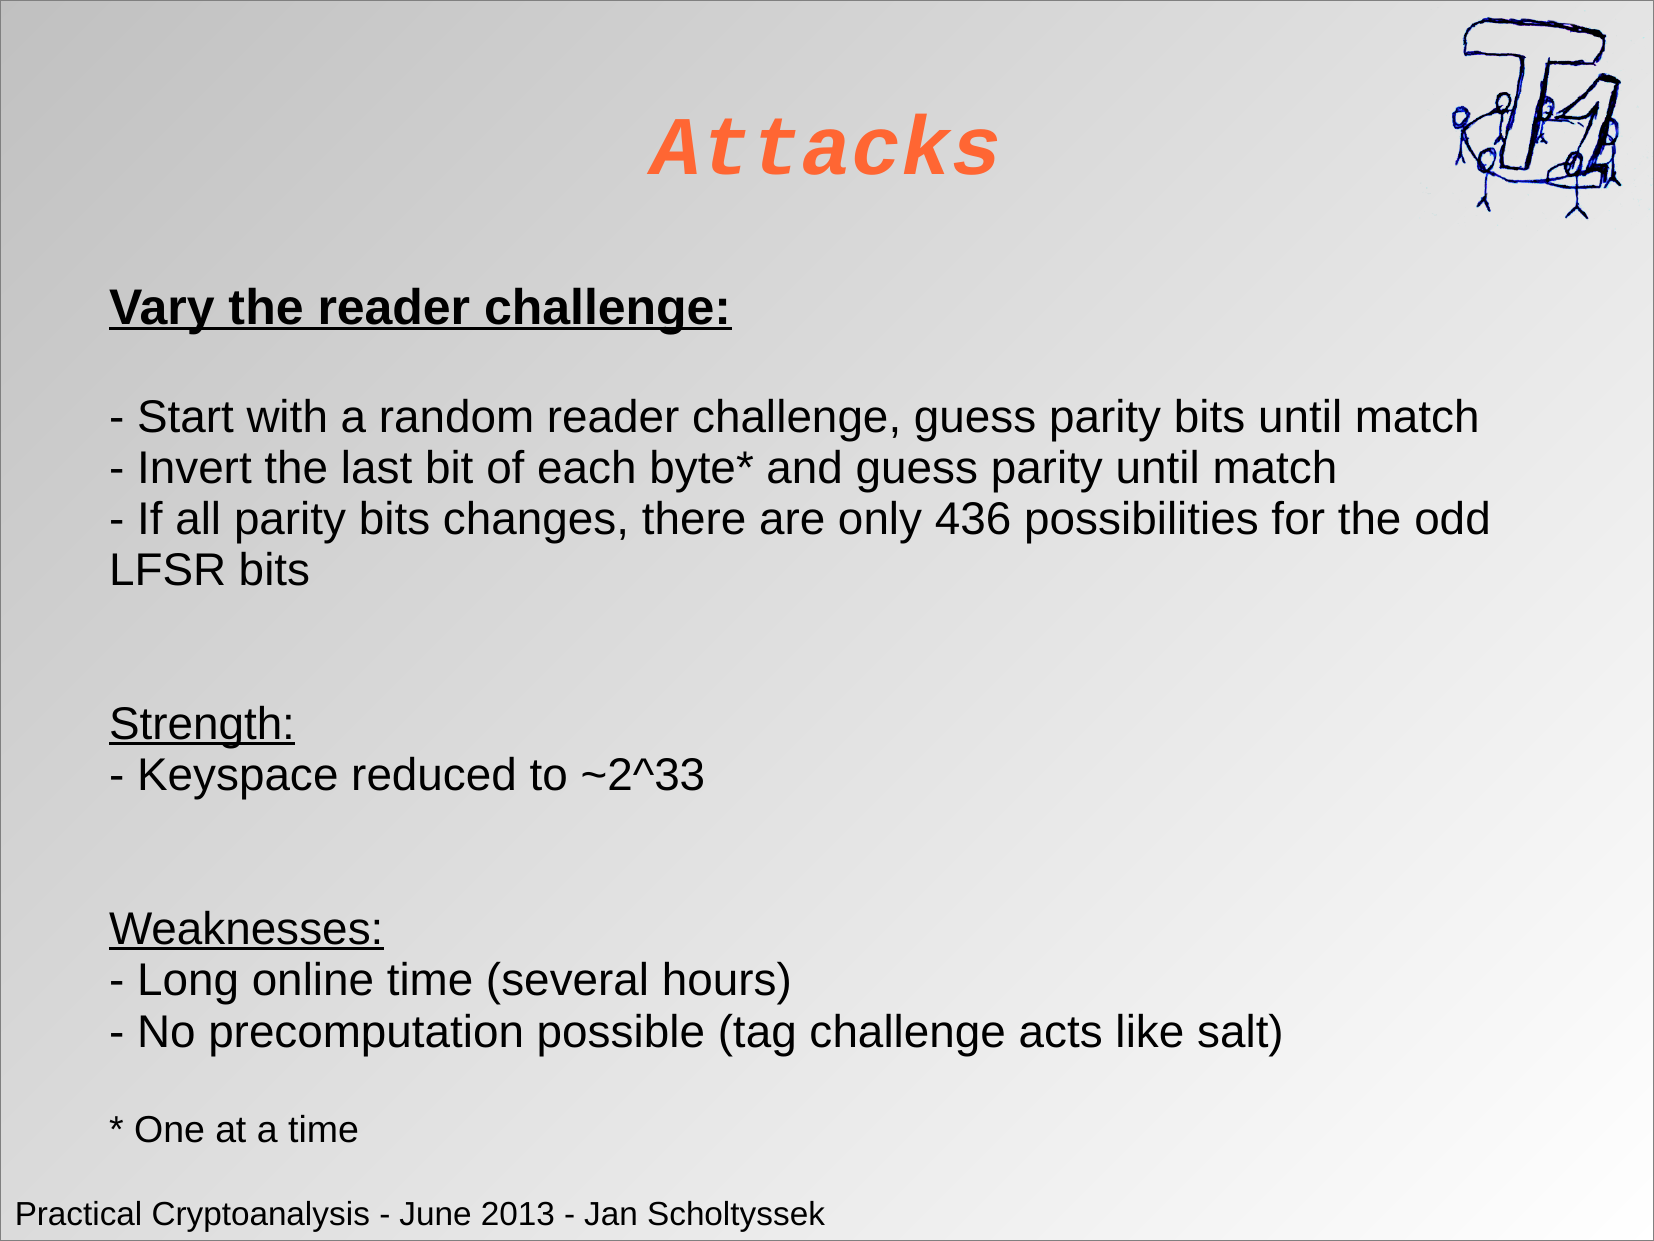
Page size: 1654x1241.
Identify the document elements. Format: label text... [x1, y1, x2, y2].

title Attacks [82, 49, 1571, 257]
picture [1417, 0, 1654, 231]
text_box [0, 0, 1654, 1241]
text_box Vary the reader challenge: - Start with a random reader challenge, guess parity bits until match - Invert the last bit of each byte* and guess parity until match - If all parity bits changes, there are only 436 possibilities for the odd LFSR bits Strength: - Keyspace reduced to ~2^33 Weaknesses: - Long online time (several hours) - No precomputation possible (tag challenge acts like salt) * One at a time [94, 271, 1536, 1158]
text_box Practical Cryptoanalysis - June 2013 - Jan Scholtyssek [0, 1188, 842, 1241]
